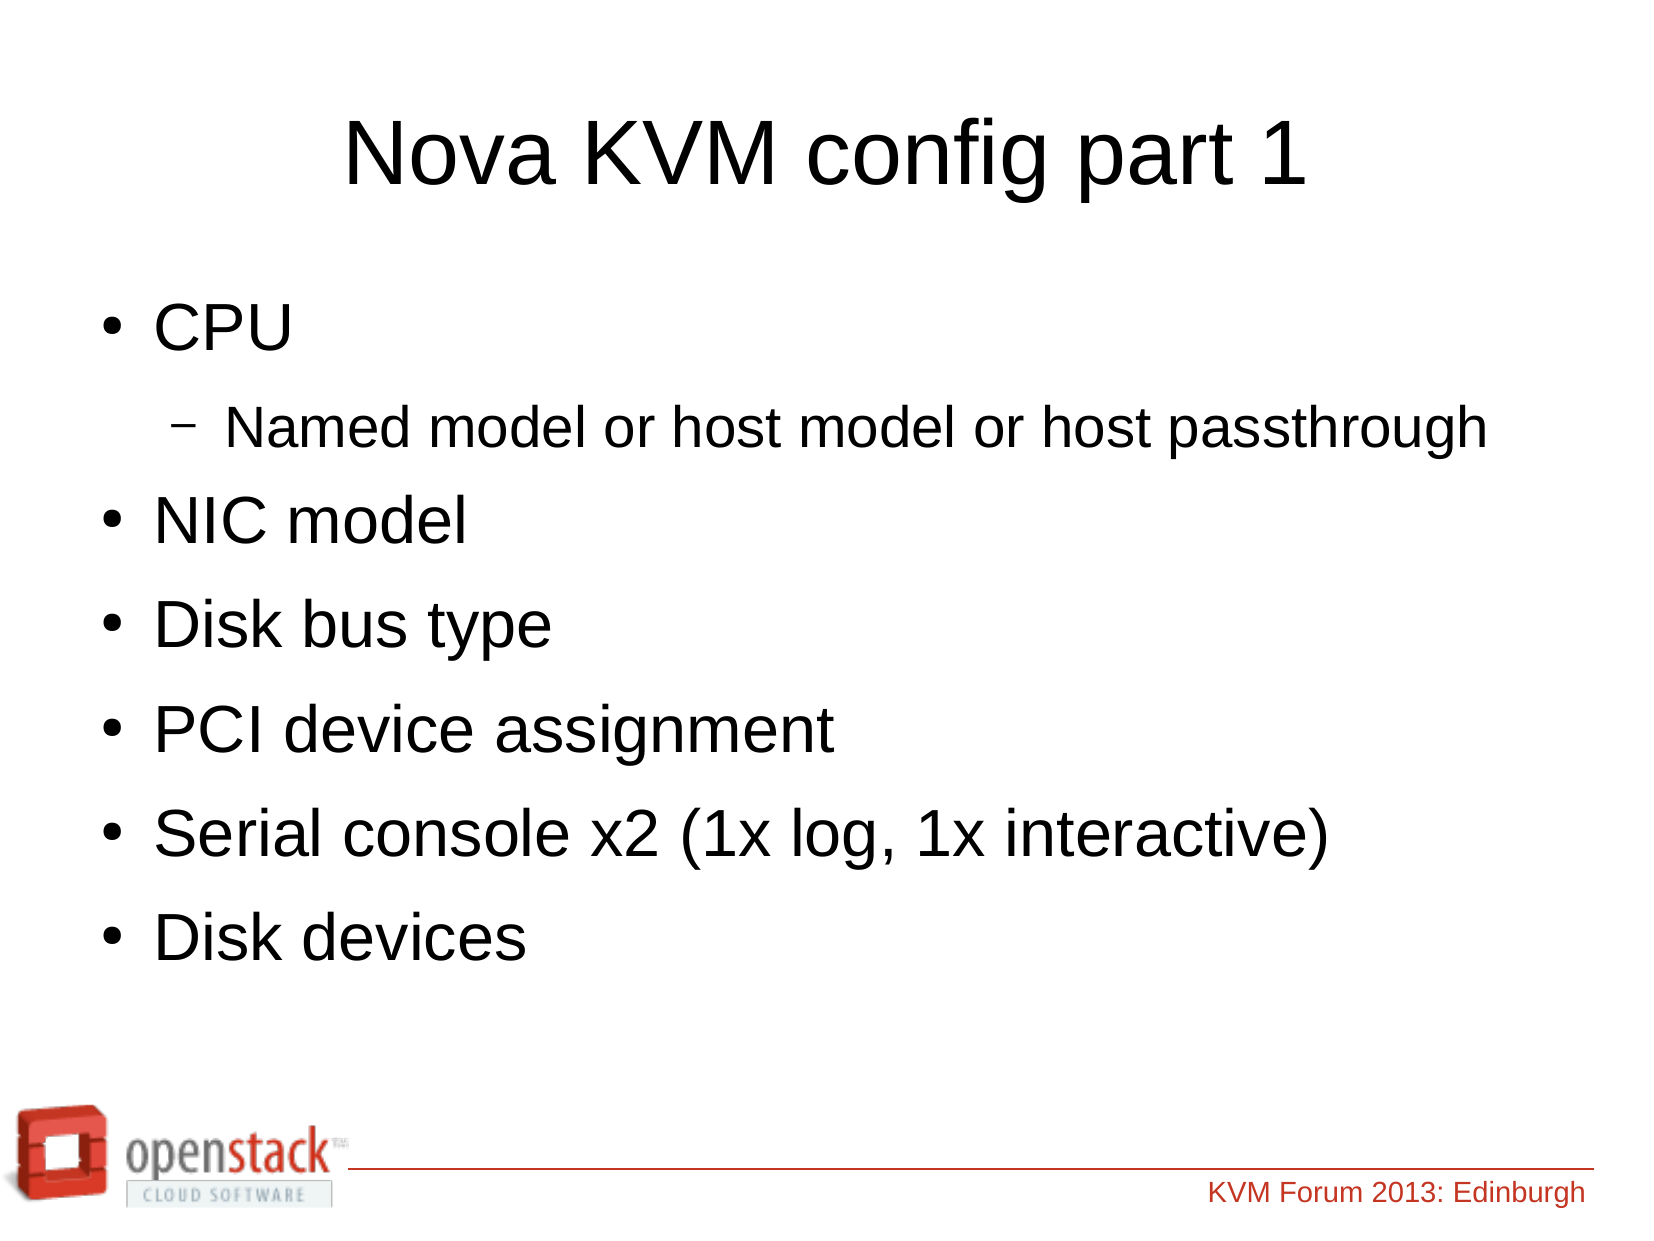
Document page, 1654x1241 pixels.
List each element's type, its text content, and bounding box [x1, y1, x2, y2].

list CPU Named model or host model or host passthrough NIC model Disk bus type PCI device assignment Serial console x2 (1x log, 1x interactive) Disk devices [82, 290, 1571, 1010]
title Nova KVM config part 1 [82, 49, 1571, 257]
picture [0, 1101, 349, 1219]
